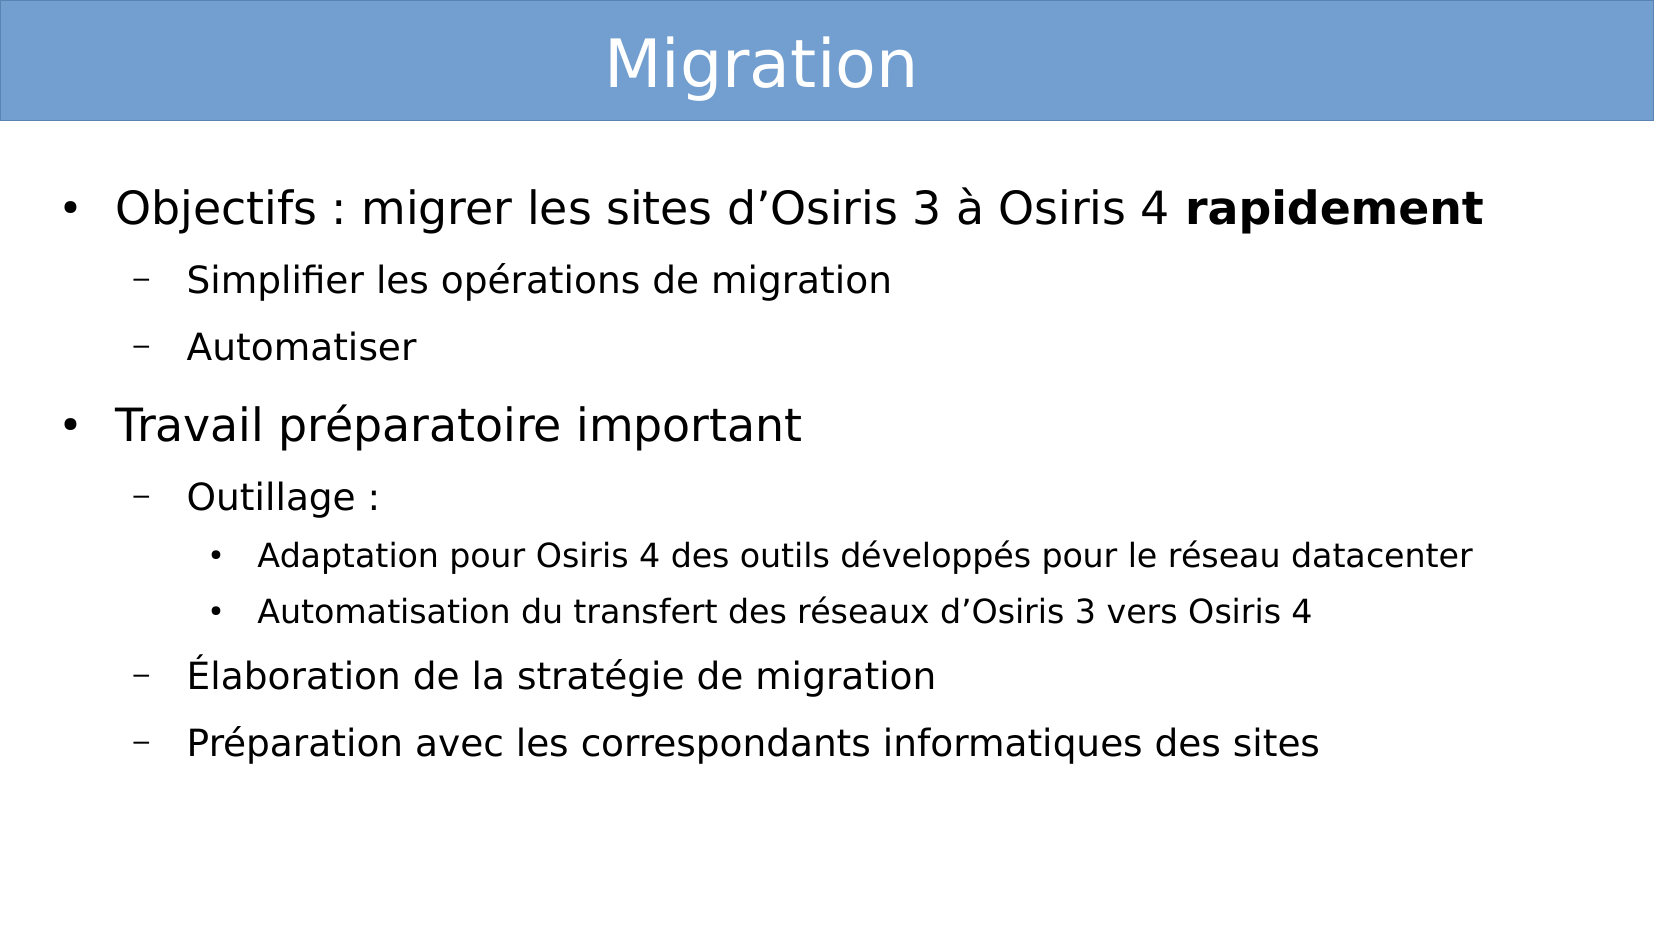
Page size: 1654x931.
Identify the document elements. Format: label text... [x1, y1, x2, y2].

title Migration [17, 11, 1506, 117]
list Objectifs : migrer les sites d’Osiris 3 à Osiris 4 rapidement Simplifier les opérations de migration Automatiser Travail préparatoire important Outillage : Adaptation pour Osiris 4 des outils développés pour le réseau datacenter Automatisation du transfert des réseaux d’Osiris 3 vers Osiris 4 Élaboration de la stratégie de migration Préparation avec les correspondants informatiques des sites [44, 182, 1620, 867]
